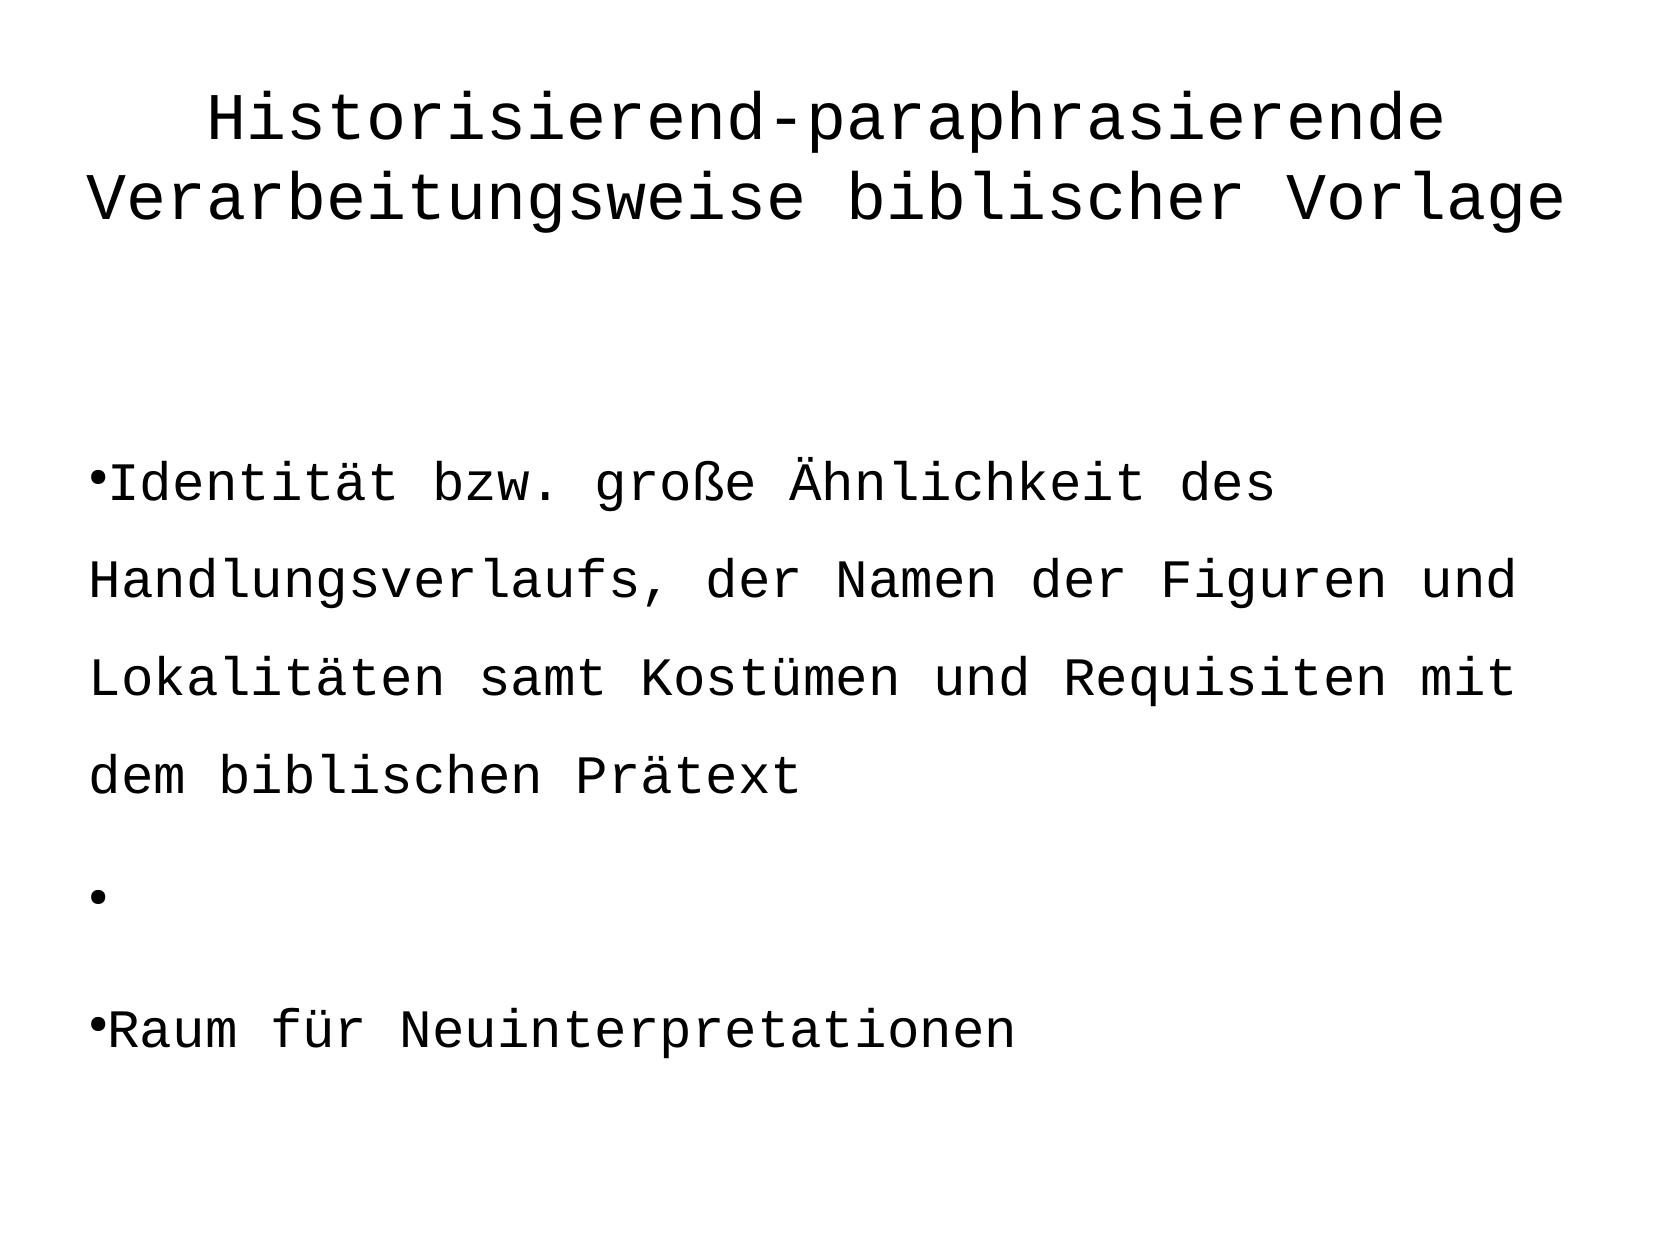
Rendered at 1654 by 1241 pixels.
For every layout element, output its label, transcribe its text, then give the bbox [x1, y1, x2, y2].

list Identität bzw. große Ähnlichkeit des Handlungsverlaufs, der Namen der Figuren und Lokalitäten samt Kostümen und Requisiten mit dem biblischen Prätext Raum für Neuinterpretationen [88, 413, 1577, 1232]
title Historisierend-paraphrasierende Verarbeitungsweise biblischer Vorlage [82, 49, 1571, 257]
